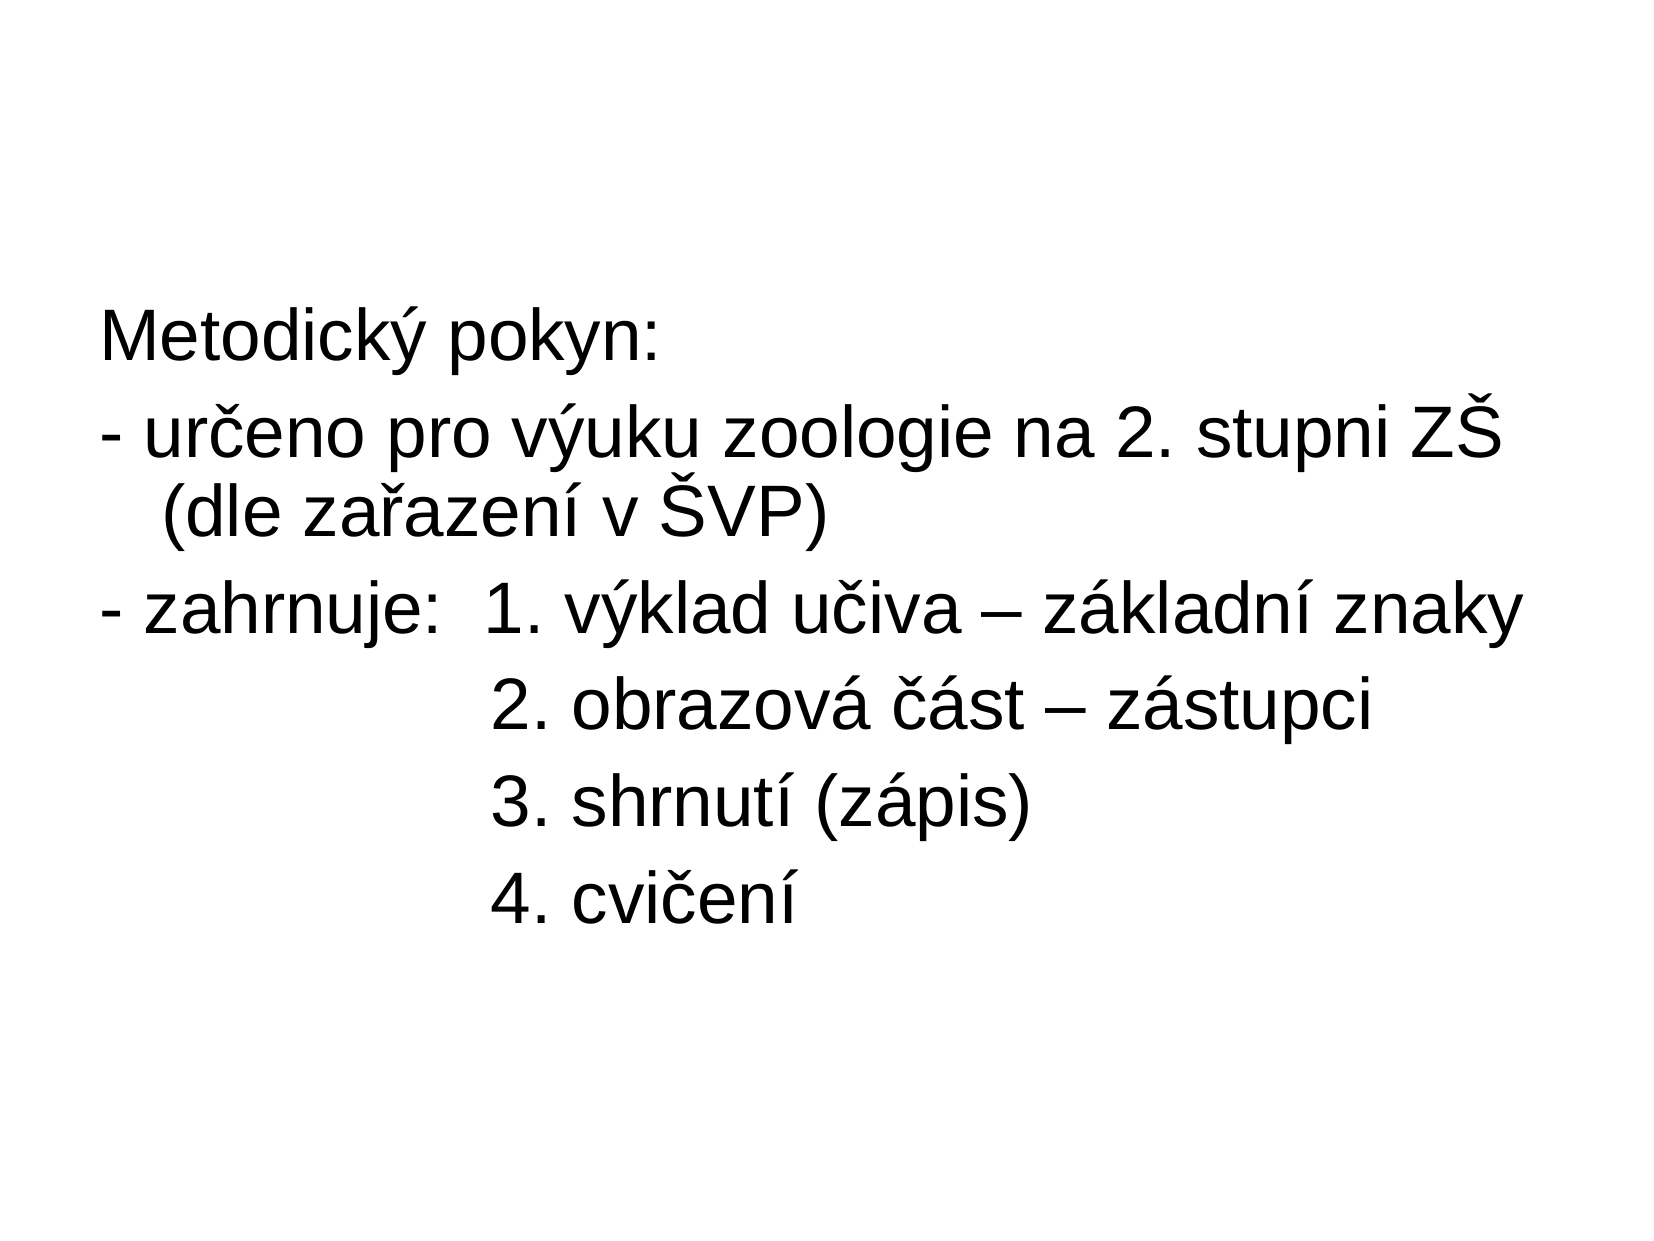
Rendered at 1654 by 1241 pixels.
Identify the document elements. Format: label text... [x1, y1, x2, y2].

list Metodický pokyn: - určeno pro výuku zoologie na 2. stupni ZŠ (dle zařazení v ŠVP) - zahrnuje: 1. výklad učiva – základní znaky 2. obrazová část – zástupci 3. shrnutí (zápis) 4. cvičení [82, 289, 1572, 1142]
